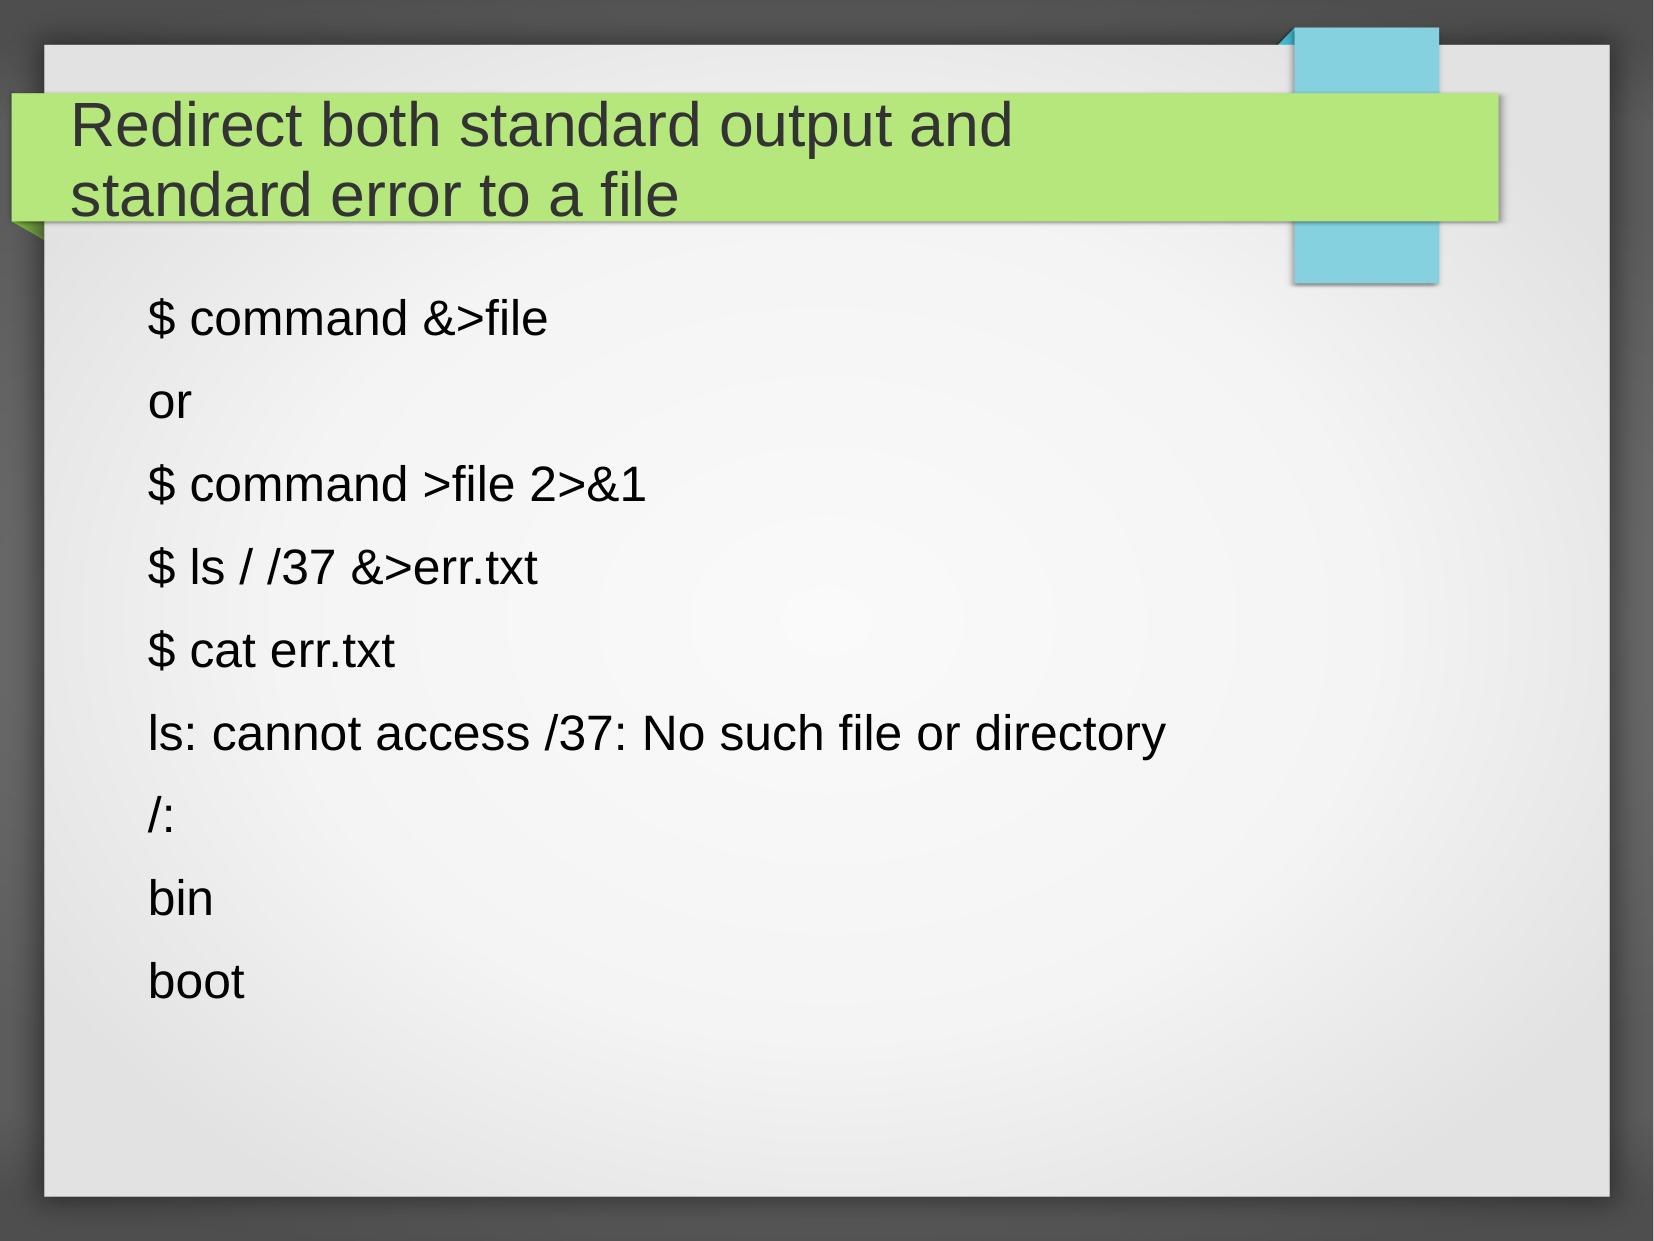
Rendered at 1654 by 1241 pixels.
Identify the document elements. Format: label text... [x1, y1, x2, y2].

title Redirect both standard output and standard error to a file [70, 89, 1229, 230]
list $ command &>file or $ command >file 2>&1 $ ls / /37 &>err.txt $ cat err.txt ls: cannot access /37: No such file or directory /: bin boot [82, 290, 1571, 1010]
picture [0, 0, 1654, 1241]
